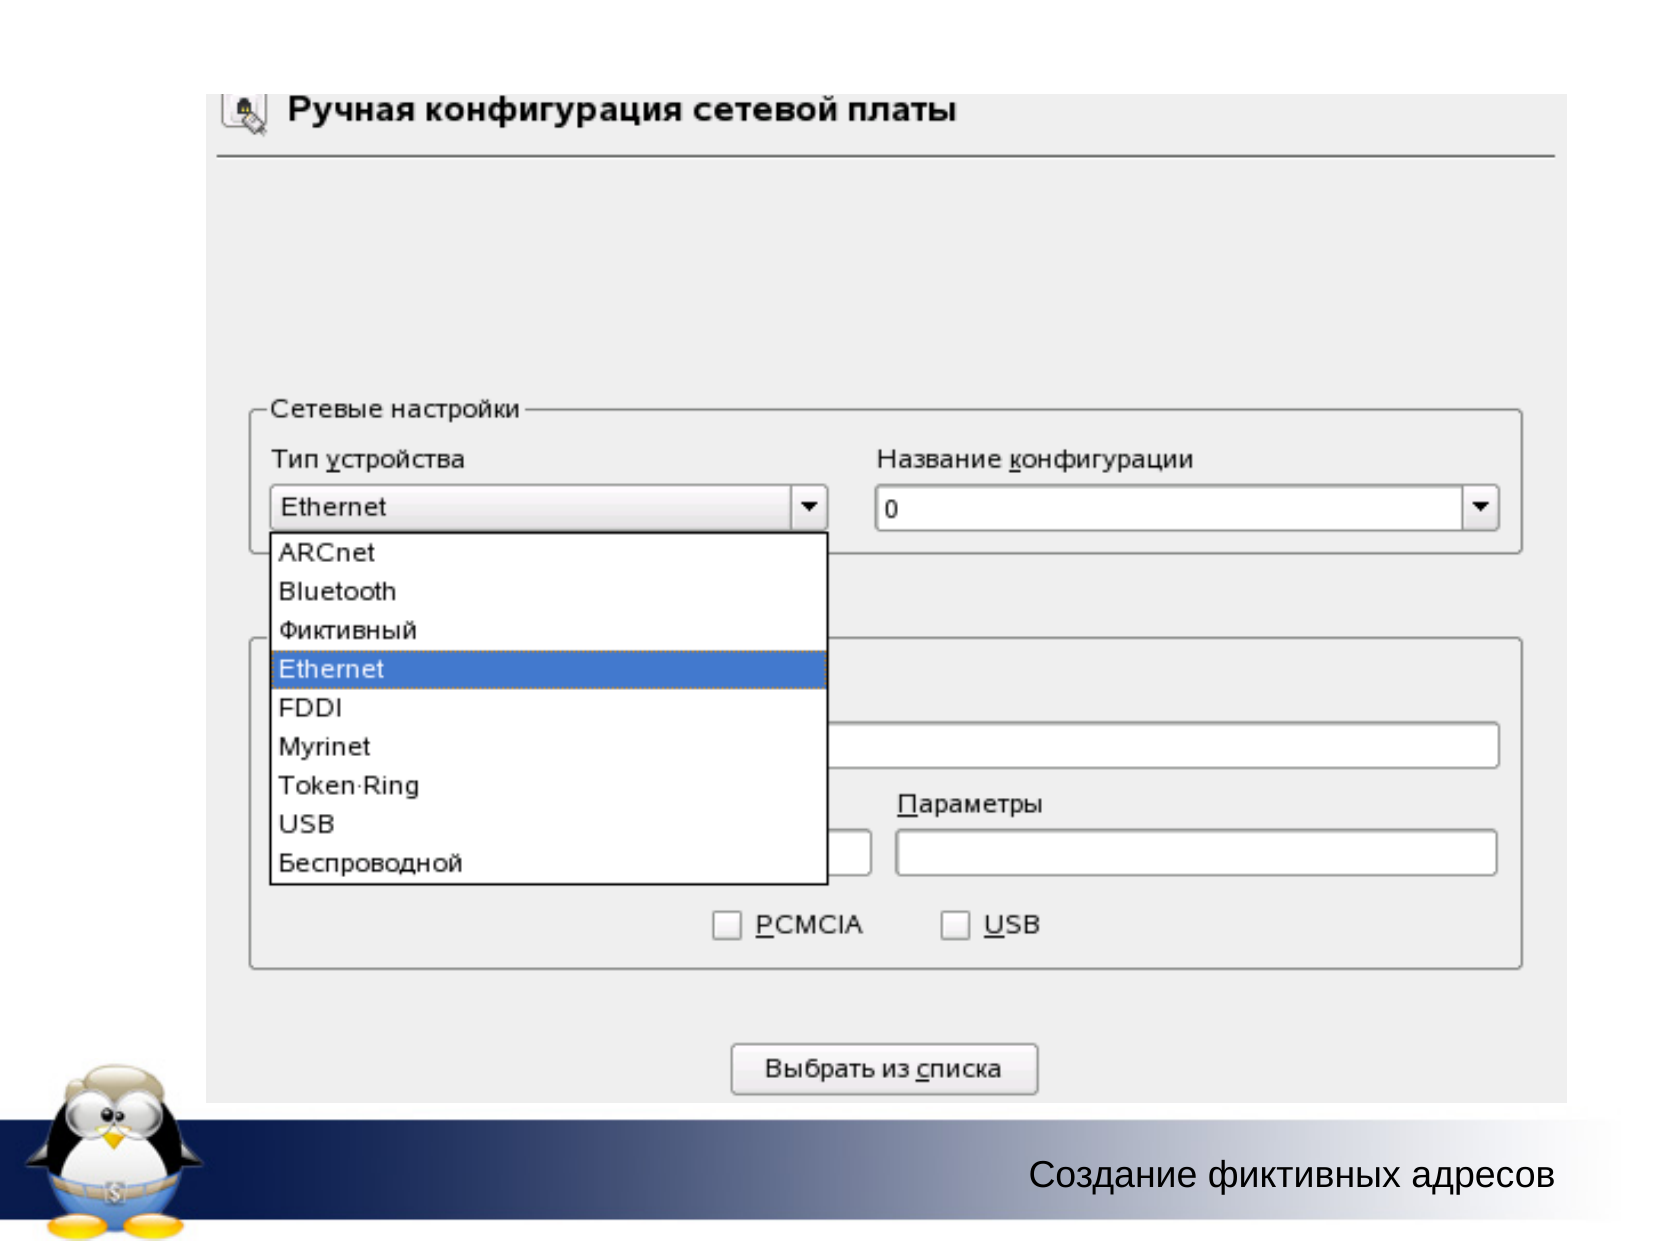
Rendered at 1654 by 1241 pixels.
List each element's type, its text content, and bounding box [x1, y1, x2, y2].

text_box Создание фиктивных адресов [1013, 1145, 1571, 1203]
picture [0, 94, 1654, 1241]
